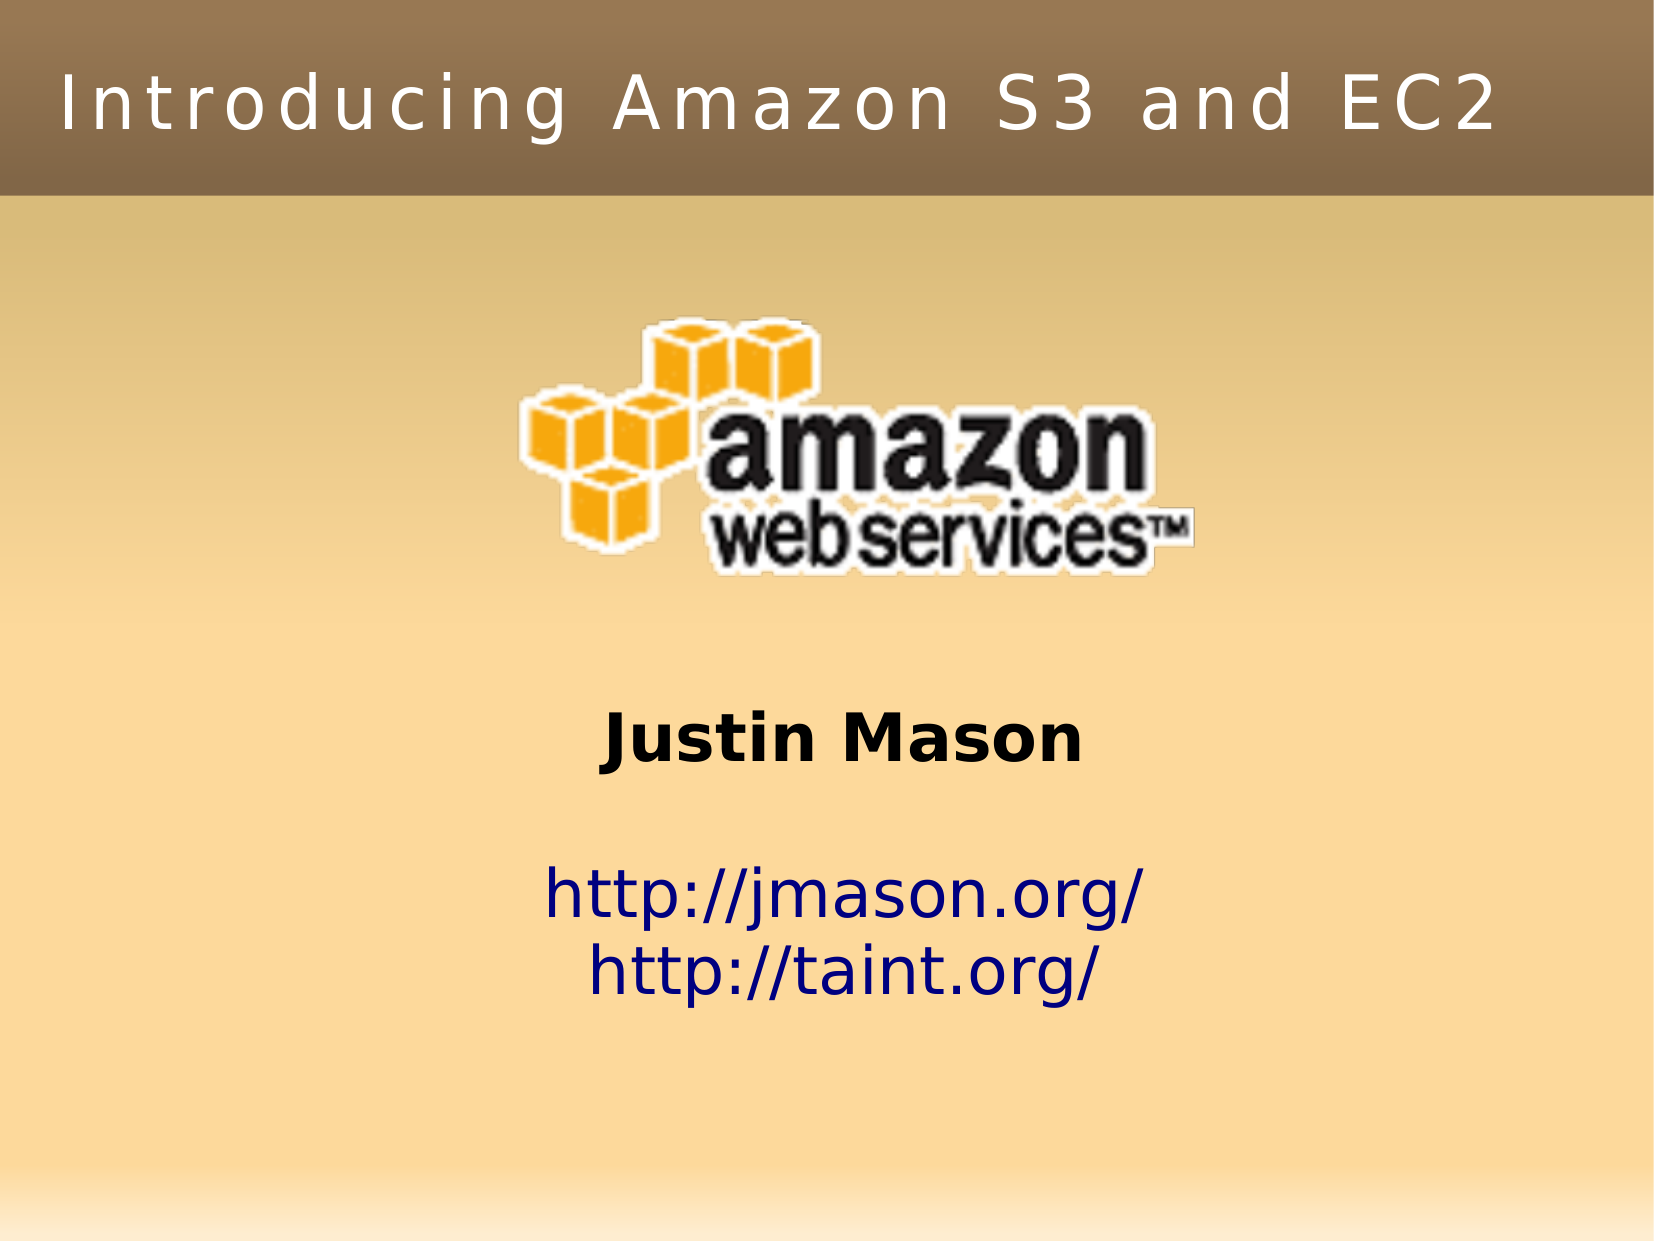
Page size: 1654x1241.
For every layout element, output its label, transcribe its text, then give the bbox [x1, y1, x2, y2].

subtitle Justin Mason http://jmason.org/ http://taint.org/ [82, 290, 1571, 1109]
title Introducing Amazon S3 and EC2 [59, 29, 1595, 178]
picture [0, 0, 1654, 1241]
